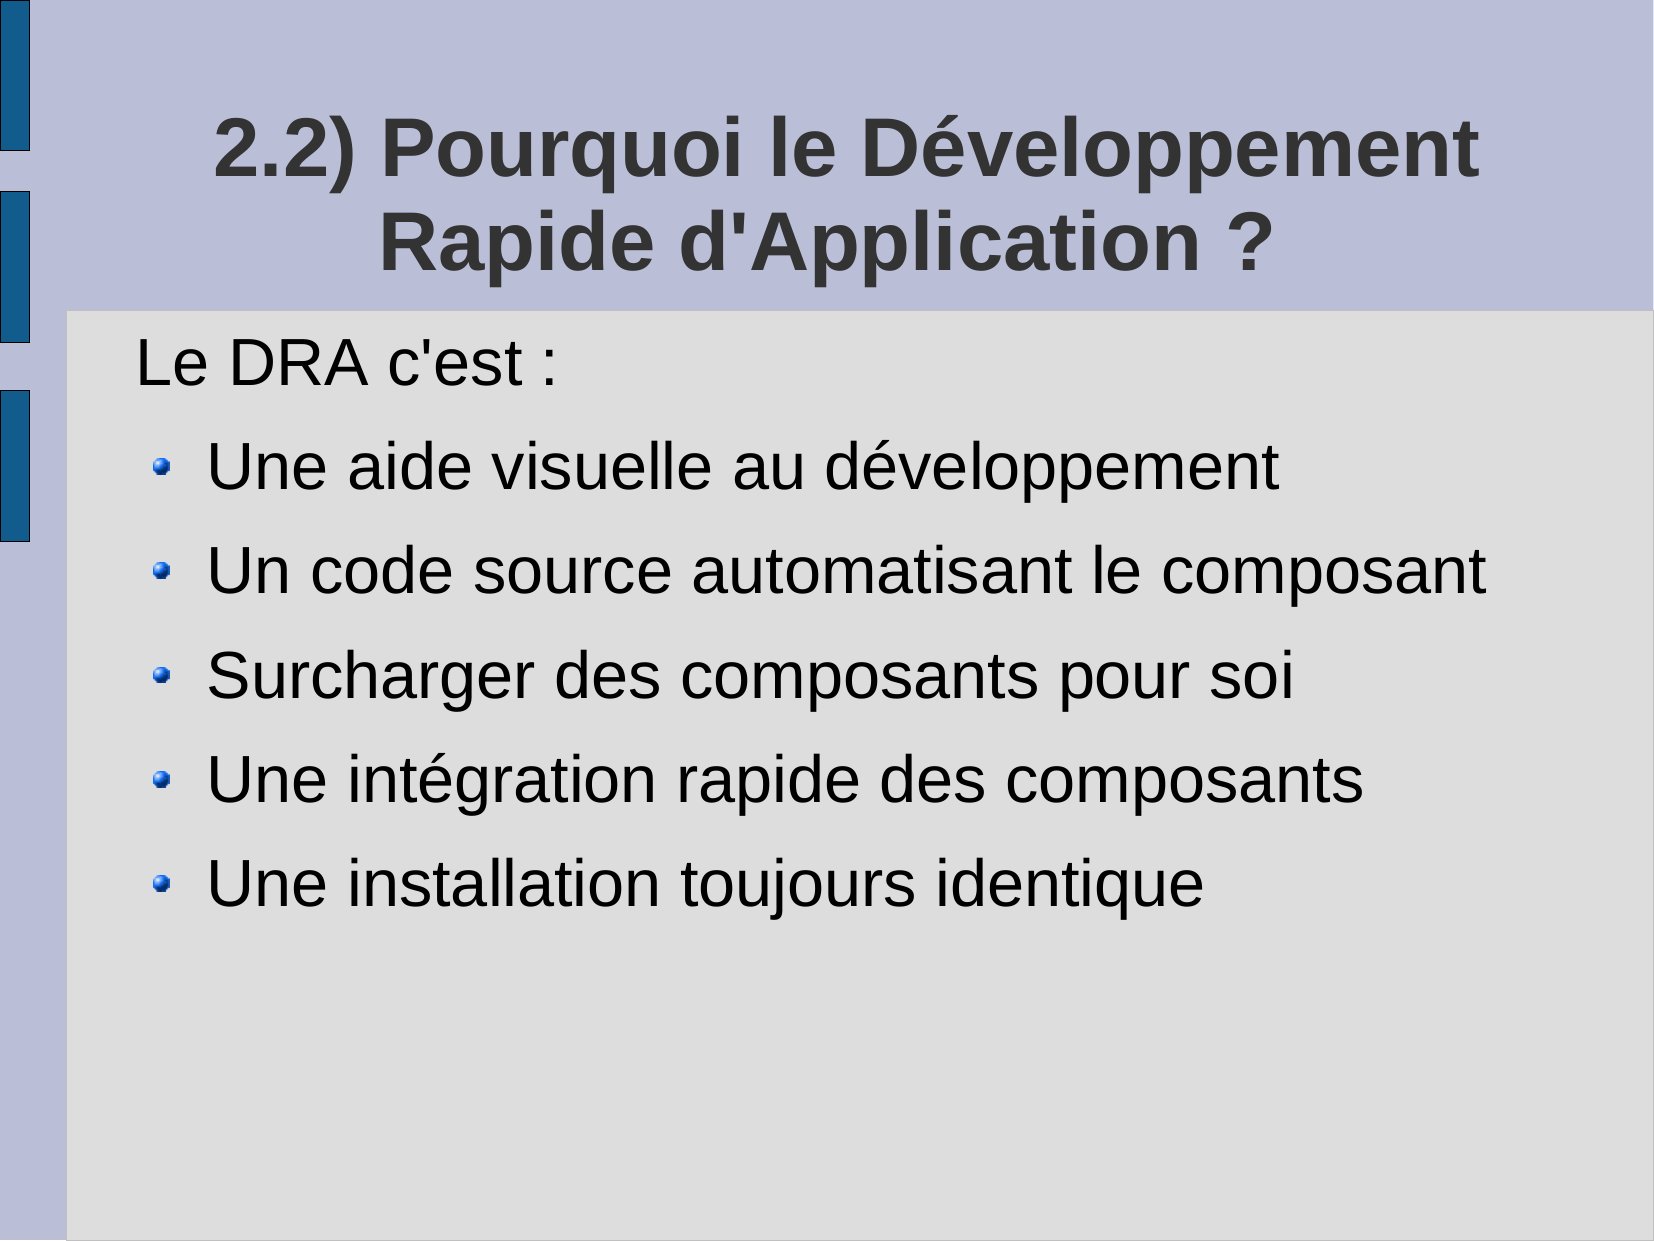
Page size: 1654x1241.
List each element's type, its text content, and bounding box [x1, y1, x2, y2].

list Le DRA c'est : Une aide visuelle au développement Un code source automatisant le composant Surcharger des composants pour soi Une intégration rapide des composants Une installation toujours identique [118, 324, 1531, 1107]
title 2.2) Pourquoi le Développement Rapide d'Application ? [121, 91, 1534, 299]
